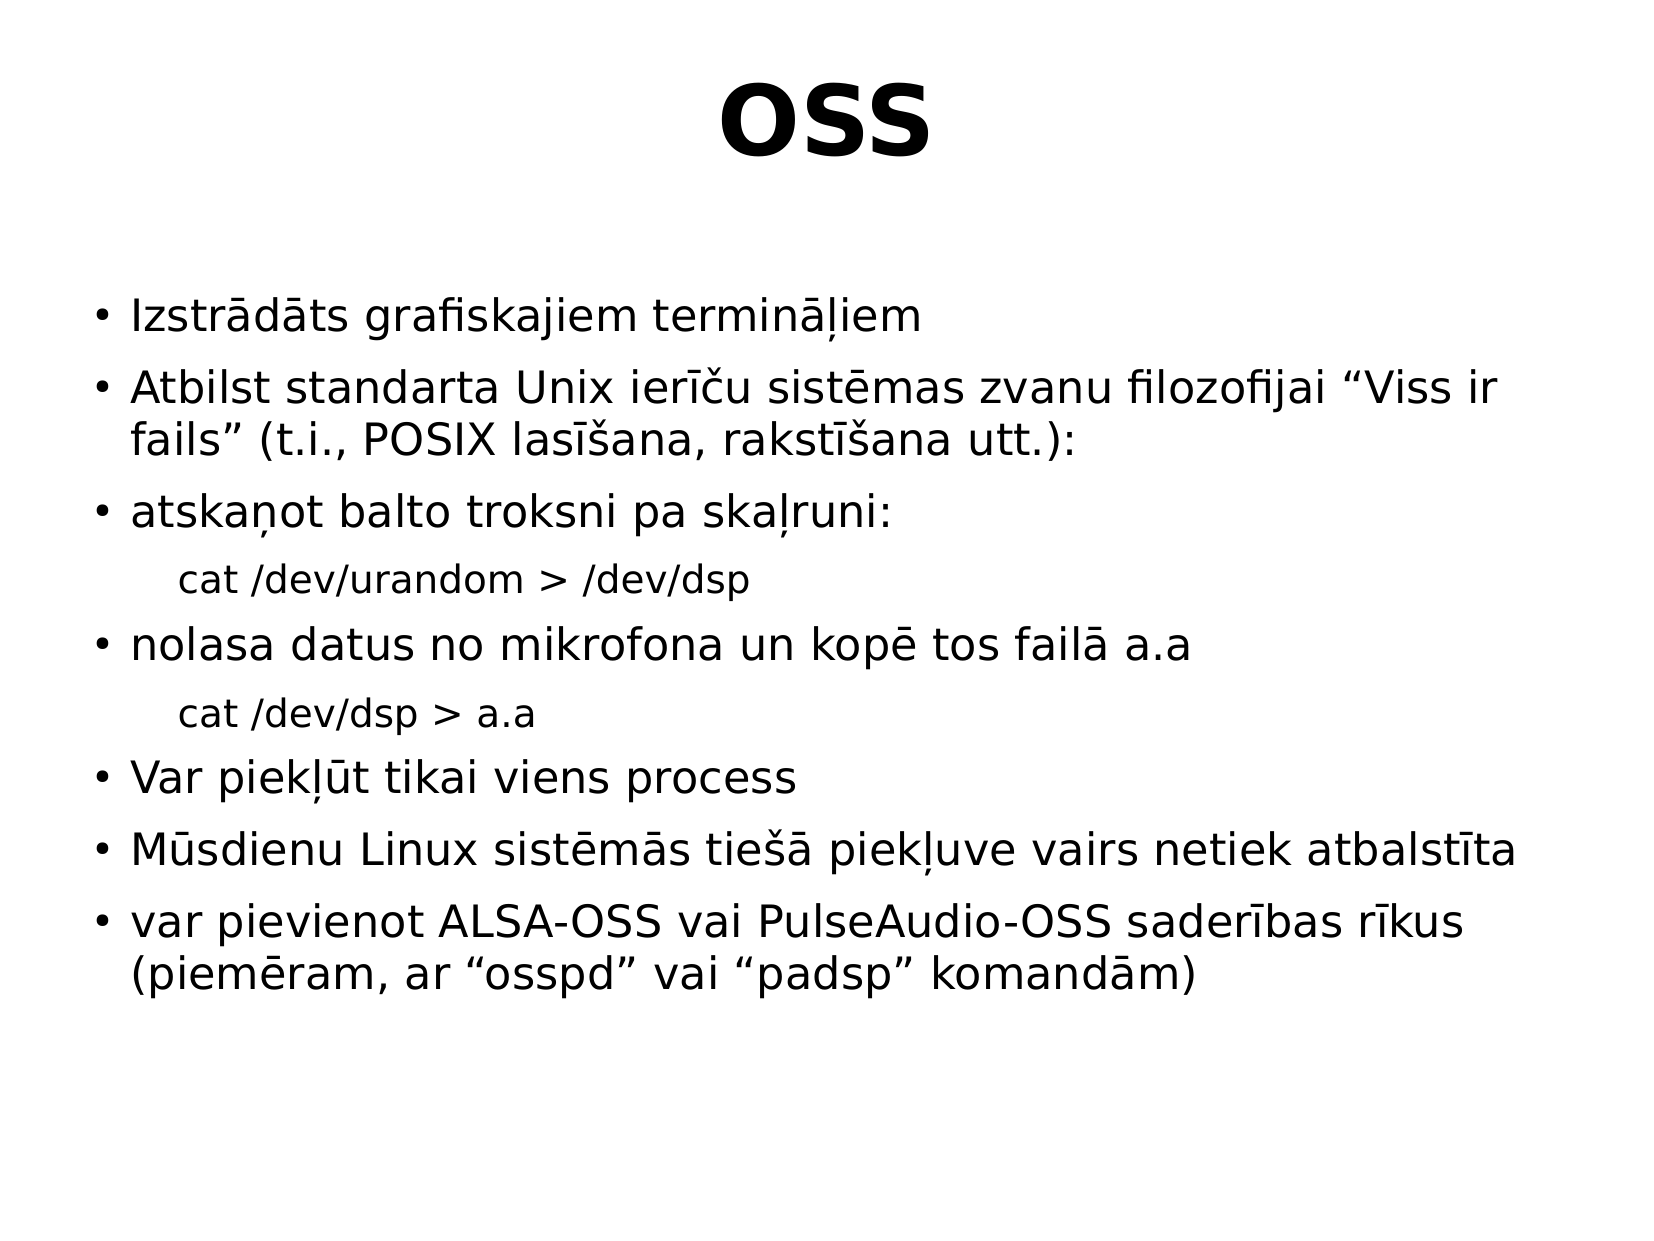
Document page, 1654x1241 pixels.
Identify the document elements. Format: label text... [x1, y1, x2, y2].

title OSS [82, 49, 1571, 195]
list Izstrādāts grafiskajiem termināļiem Atbilst standarta Unix ierīču sistēmas zvanu filozofijai “Viss ir fails” (t.i., POSIX lasīšana, rakstīšana utt.): atskaņot balto troksni pa skaļruni: cat /dev/urandom > /dev/dsp nolasa datus no mikrofona un kopē tos failā a.a cat /dev/dsp > a.a Var piekļūt tikai viens process Mūsdienu Linux sistēmās tiešā piekļuve vairs netiek atbalstīta var pievienot ALSA-OSS vai PulseAudio-OSS saderības rīkus (piemēram, ar “osspd” vai “padsp” komandām) [82, 290, 1571, 1010]
